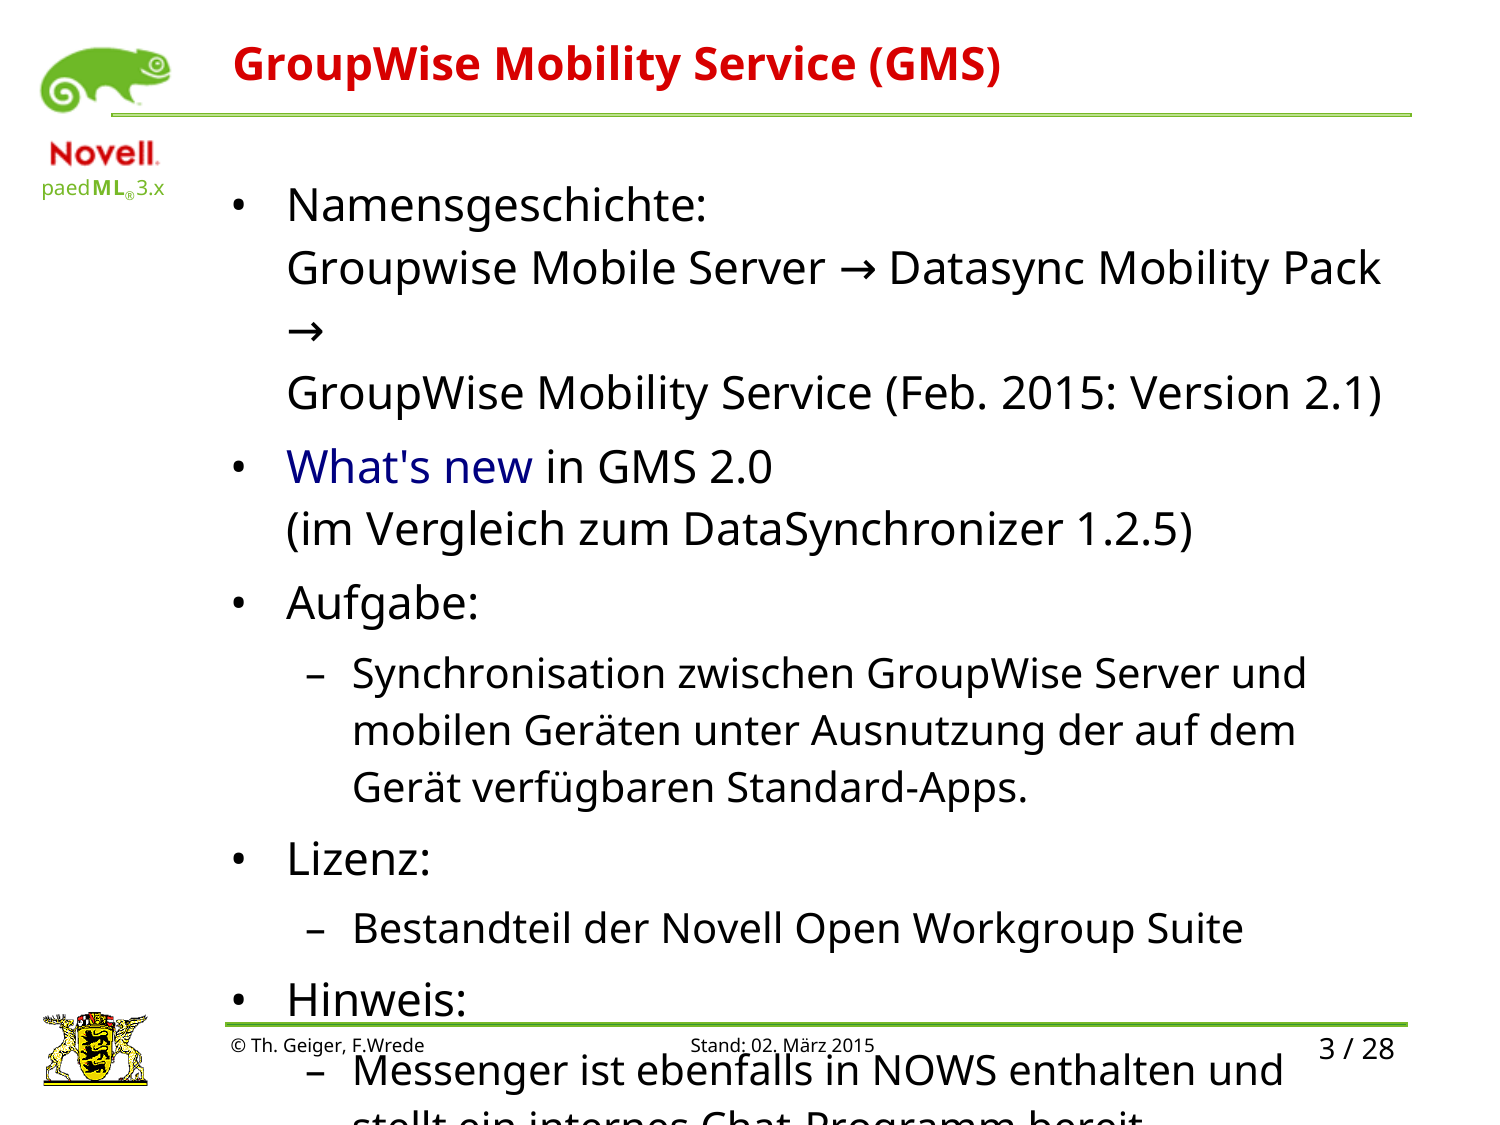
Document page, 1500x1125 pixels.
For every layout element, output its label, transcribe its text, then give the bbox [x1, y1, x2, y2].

picture [41, 1011, 148, 1088]
list Namensgeschichte: Groupwise Mobile Server → Datasync Mobility Pack → GroupWise Mobility Service (Feb. 2015: Version 2.1) What's new in GMS 2.0 (im Vergleich zum DataSynchronizer 1.2.5) Aufgabe: Synchronisation zwischen GroupWise Server und mobilen Geräten unter Ausnutzung der auf dem Gerät verfügbaren Standard-Apps. Lizenz: Bestandteil der Novell Open Workgroup Suite Hinweis: Messenger ist ebenfalls in NOWS enthalten und stellt ein internes Chat-Programm bereit. [230, 172, 1388, 994]
picture [26, 30, 184, 188]
title GroupWise Mobility Service (GMS) [232, 0, 1388, 126]
